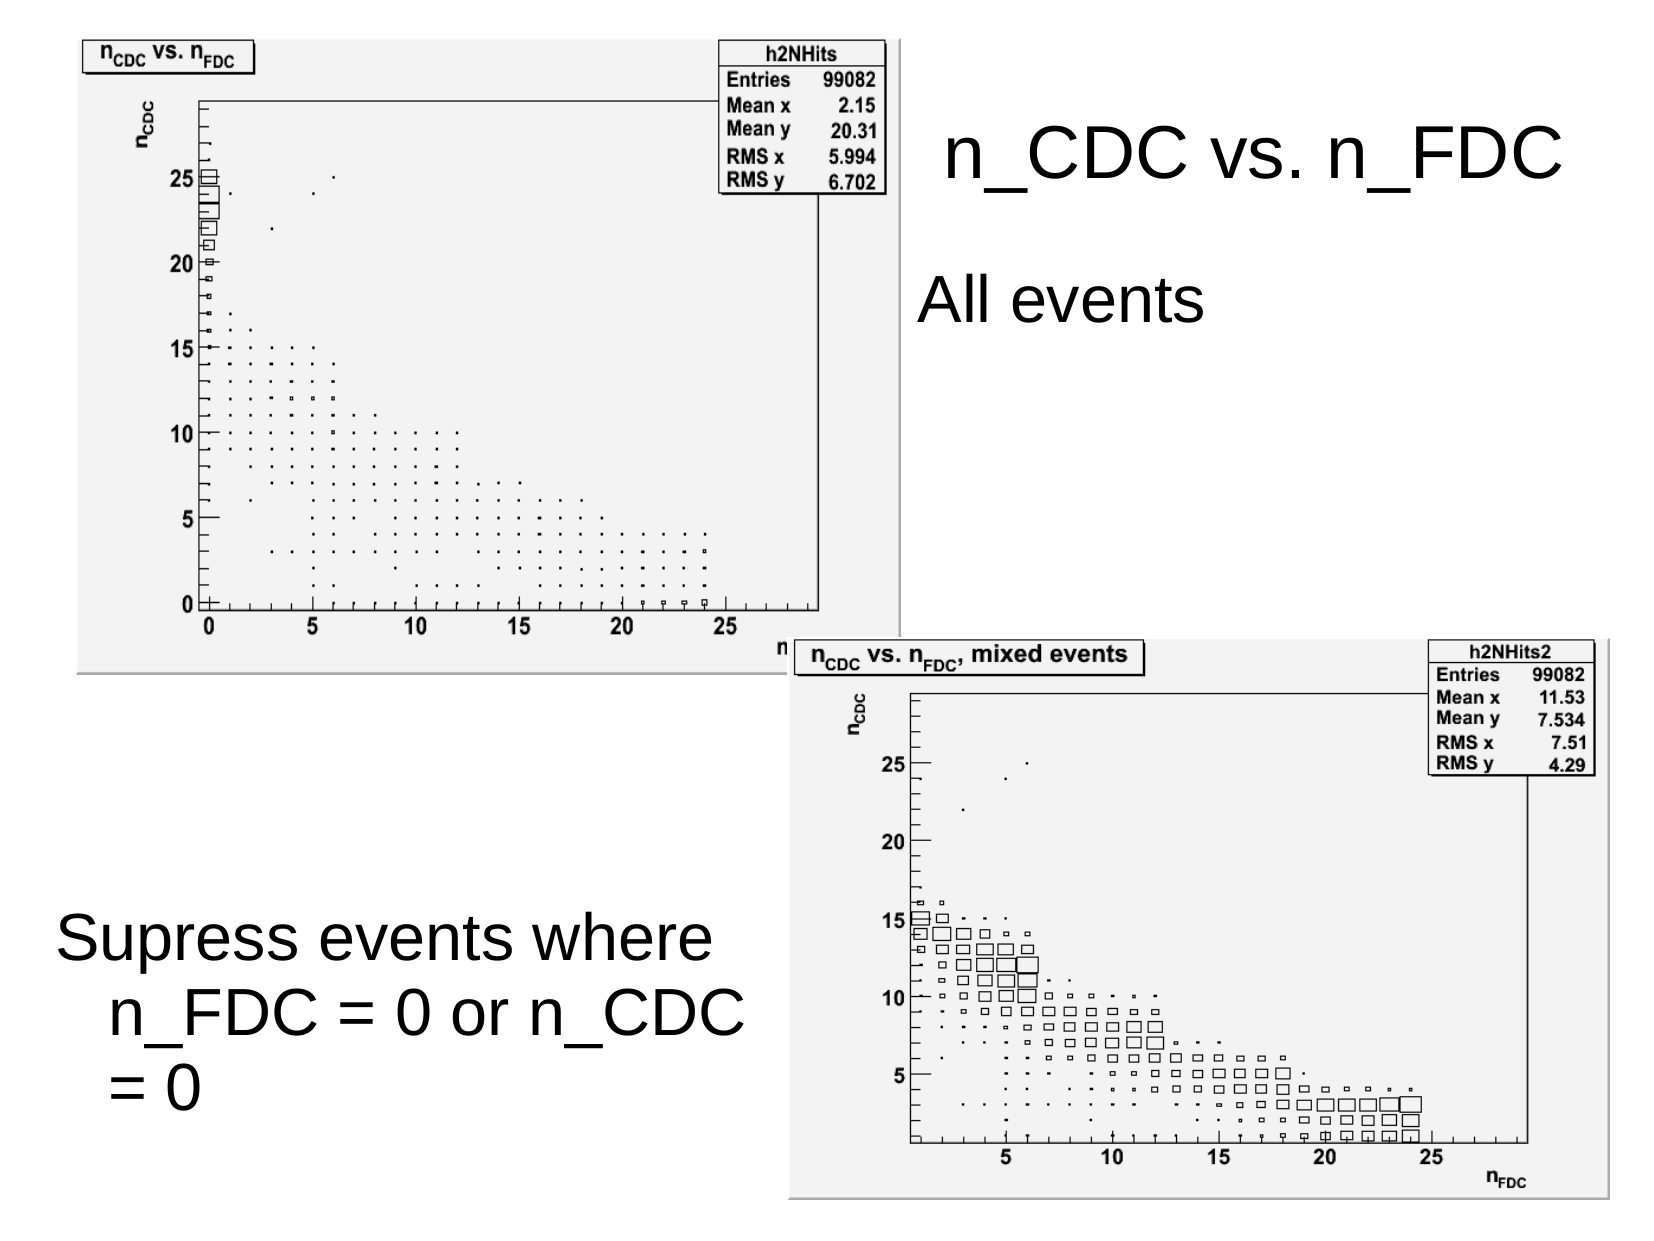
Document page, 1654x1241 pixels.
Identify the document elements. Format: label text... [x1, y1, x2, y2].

list Supress events where n_FDC = 0 or n_CDC = 0 [37, 900, 764, 1173]
title n_CDC vs. n_FDC [937, 56, 1571, 250]
list All events [900, 262, 1627, 385]
picture [75, 37, 1610, 1200]
